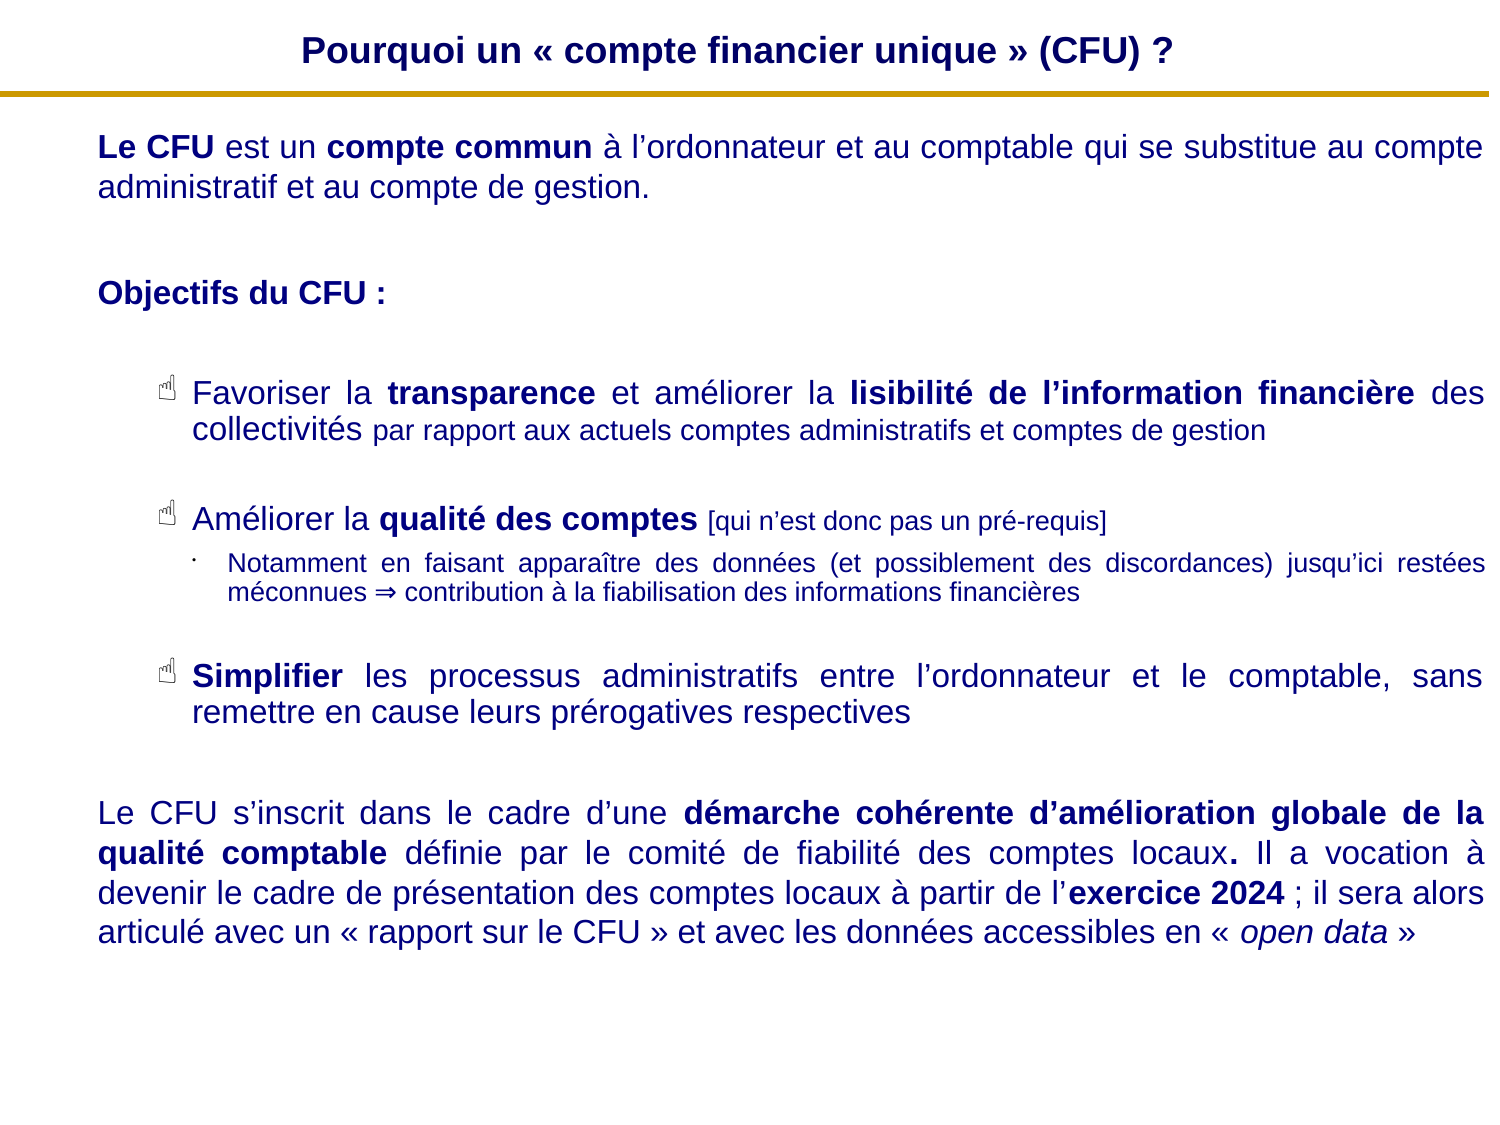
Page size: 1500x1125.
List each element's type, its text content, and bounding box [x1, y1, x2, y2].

text_box Le CFU est un compte commun à l’ordonnateur et au comptable qui se substitue au compte administratif et au compte de gestion. Objectifs du CFU : Favoriser la transparence et améliorer la lisibilité de l’information financière des collectivités par rapport aux actuels comptes administratifs et comptes de gestion Améliorer la qualité des comptes [qui n’est donc pas un pré-requis] Notamment en faisant apparaître des données (et possiblement des discordances) jusqu’ici restées méconnues ⇒ contribution à la fiabilisation des informations financières Simplifier les processus administratifs entre l’ordonnateur et le comptable, sans remettre en cause leurs prérogatives respectives Le CFU s’inscrit dans le cadre d’une démarche cohérente d’amélioration globale de la qualité comptable définie par le comité de fiabilité des comptes locaux. Il a vocation à devenir le cadre de présentation des comptes locaux à partir de l’exercice 2024 ; il sera alors articulé avec un « rapport sur le CFU » et avec les données accessibles en « open data » [35, 118, 1500, 225]
title Pourquoi un « compte financier unique » (CFU) ? [0, 97, 1489, 101]
title Pourquoi un « compte financier unique » (CFU) ? [0, 0, 1489, 91]
